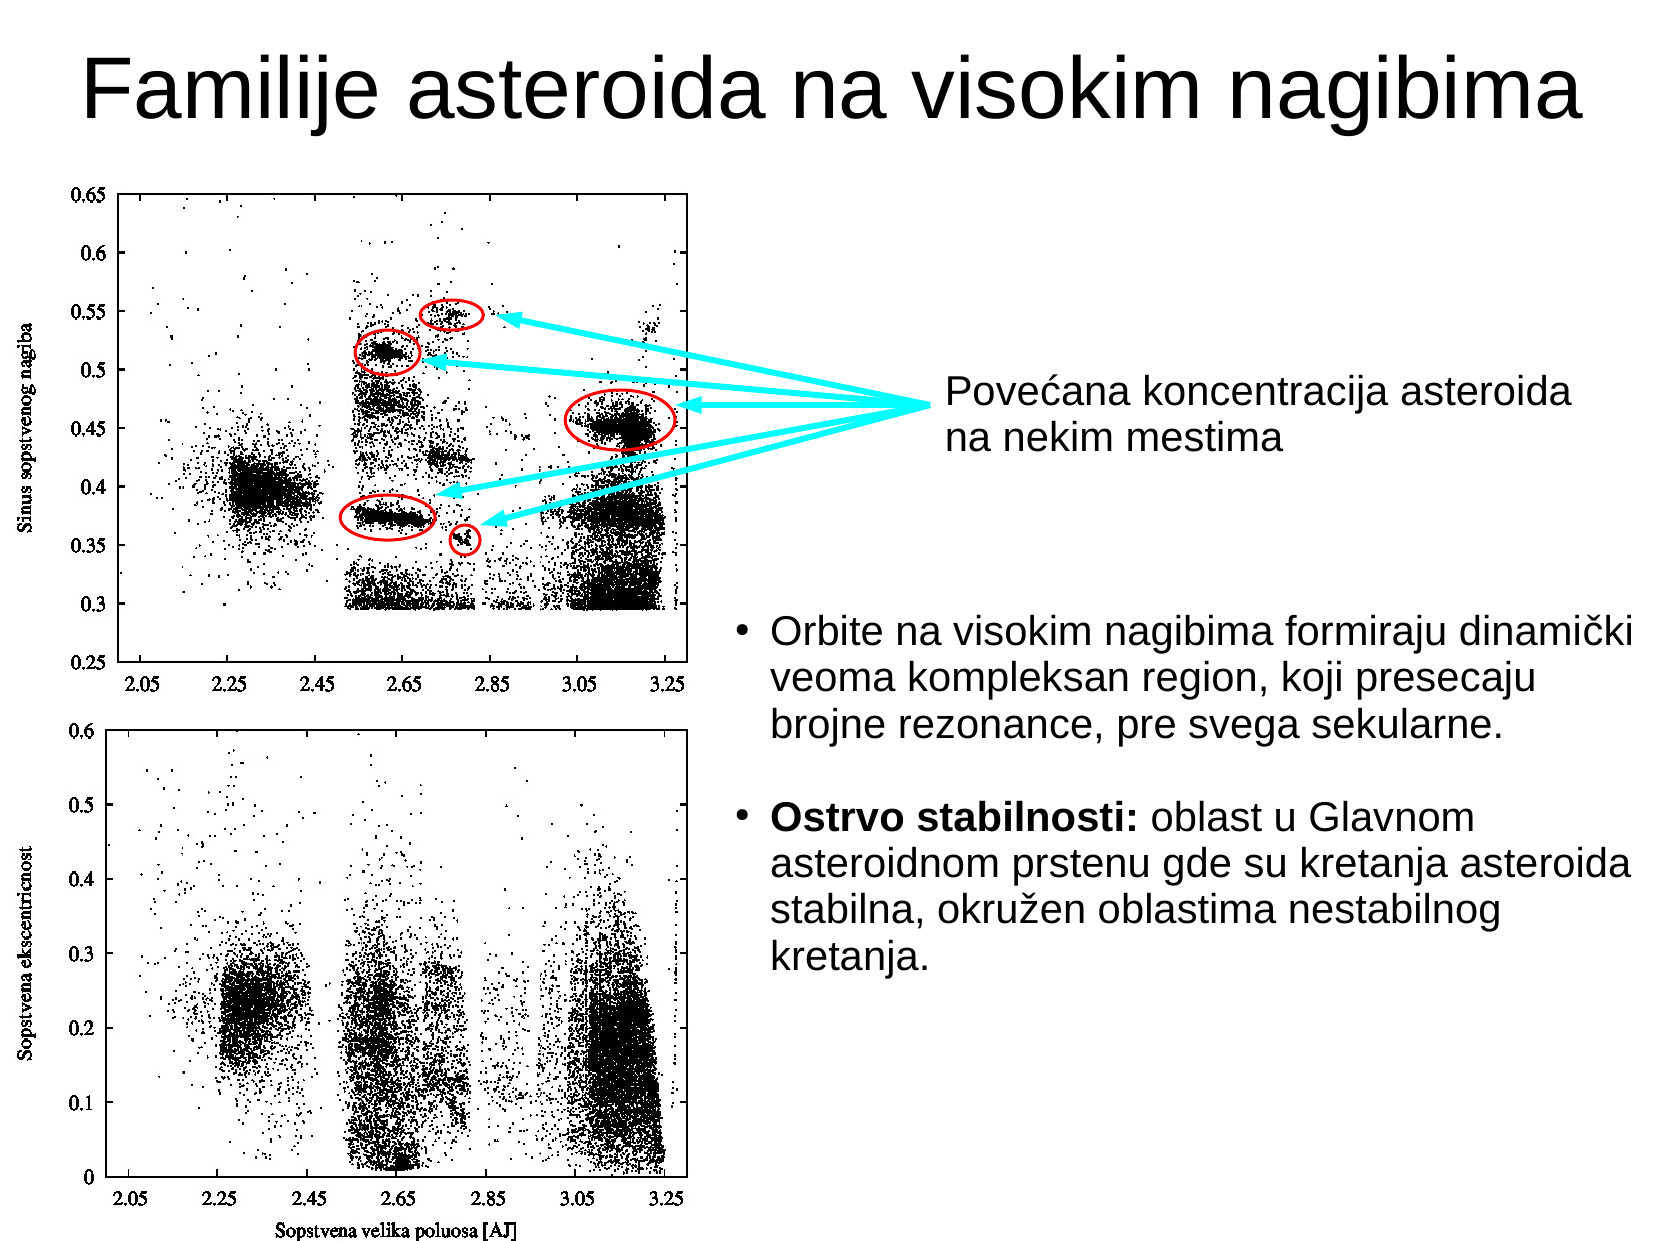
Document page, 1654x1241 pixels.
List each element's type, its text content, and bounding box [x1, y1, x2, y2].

title Familije asteroida na visokim nagibima [30, 30, 1636, 146]
picture [4, 169, 721, 1241]
text_box Orbite na visokim nagibima formiraju dinamički veoma kompleksan region, koji presecaju brojne rezonance, pre svega sekularne. Ostrvo stabilnosti: oblast u Glavnom asteroidnom prstenu gde su kretanja asteroida stabilna, okružen oblastima nestabilnog kretanja. [720, 600, 1654, 1036]
picture [357, 332, 418, 373]
text_box Povećana koncentracija asteroida na nekim mestima [930, 360, 1591, 469]
